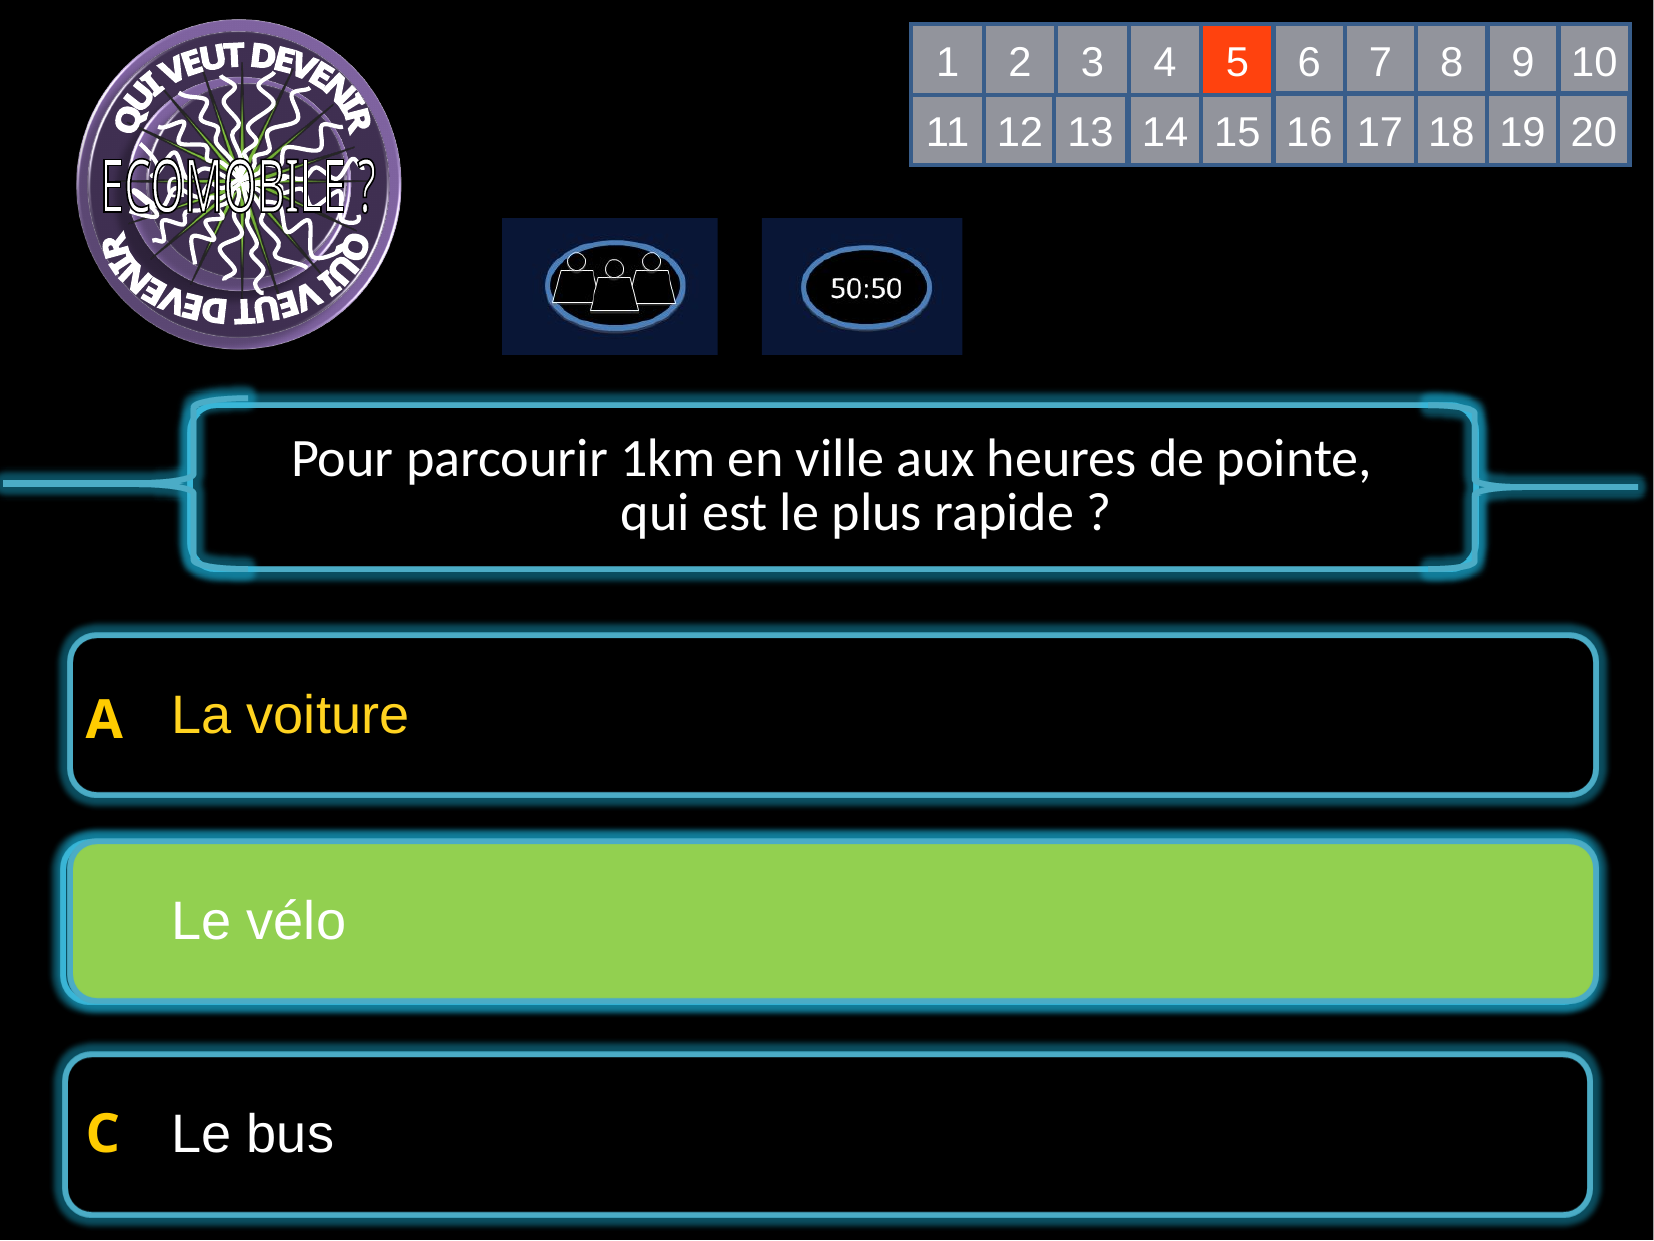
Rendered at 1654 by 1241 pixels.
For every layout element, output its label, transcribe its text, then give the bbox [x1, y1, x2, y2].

text_box 19 [1486, 93, 1558, 166]
text_box 20 [1558, 93, 1630, 166]
picture [53, 18, 402, 370]
text_box 10 [1558, 24, 1630, 93]
text_box 16 [1273, 93, 1345, 166]
text_box 15 [1201, 94, 1273, 166]
picture [45, 1034, 1610, 1235]
text_box 5 [1201, 24, 1273, 94]
text_box 3 [1056, 24, 1128, 95]
text_box 14 [1128, 94, 1201, 166]
list Le bus [171, 1062, 1571, 1205]
text_box 1 [911, 24, 983, 94]
text_box 12 [983, 94, 1054, 166]
text_box 6 [1273, 24, 1344, 93]
text_box 11 [911, 94, 983, 166]
list La voiture [171, 643, 1571, 786]
text_box 17 [1345, 93, 1415, 166]
picture [0, 377, 1654, 591]
picture [50, 615, 1616, 815]
text_box 9 [1487, 24, 1558, 93]
picture [43, 821, 1616, 1022]
text_box 13 [1054, 94, 1127, 166]
list Le vélo [171, 850, 1571, 993]
text_box 4 [1128, 24, 1201, 94]
text_box 7 [1344, 24, 1416, 93]
text_box 8 [1416, 24, 1487, 93]
text_box 2 [983, 24, 1056, 94]
text_box 18 [1415, 93, 1486, 166]
title Pour parcourir 1km en ville aux heures de pointe, qui est le plus rapide ? [200, 407, 1477, 573]
